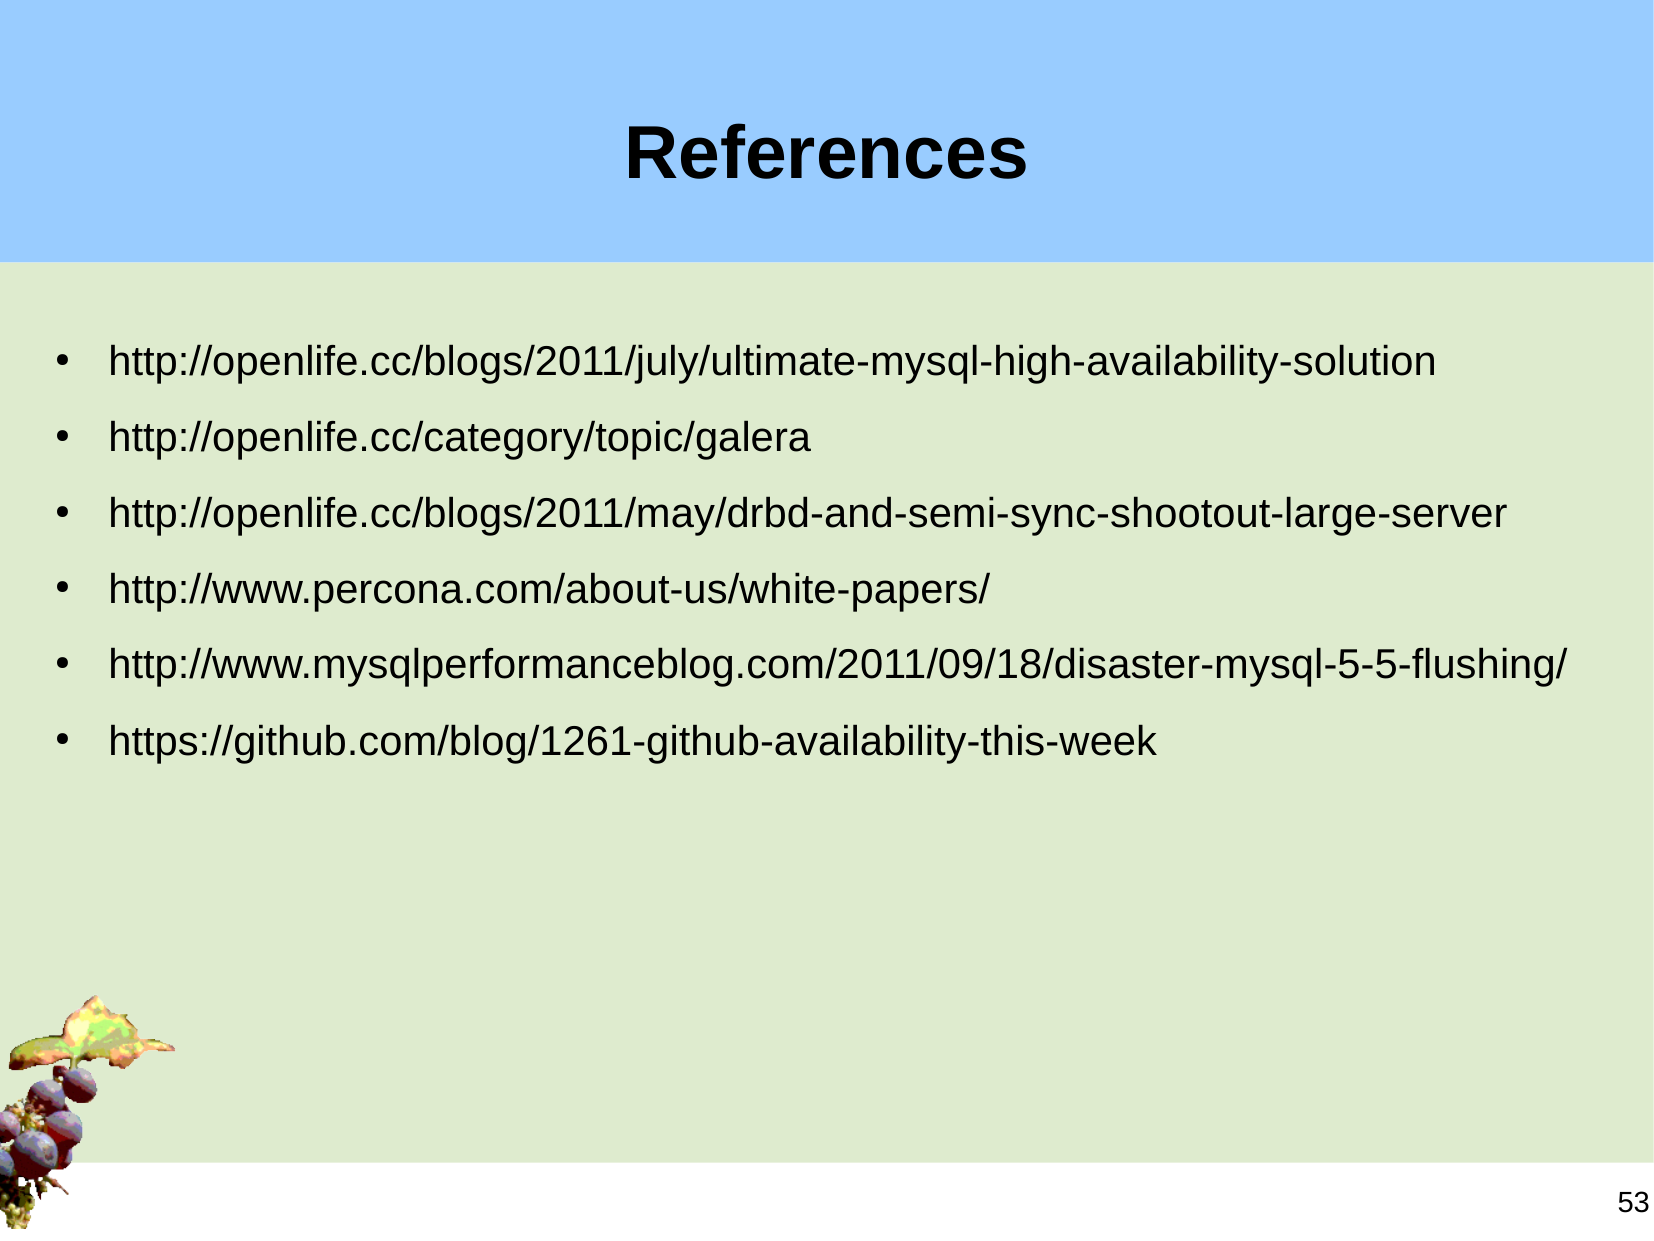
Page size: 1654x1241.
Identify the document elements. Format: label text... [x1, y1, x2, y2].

title References [82, 49, 1571, 257]
list http://openlife.cc/blogs/2011/july/ultimate-mysql-high-availability-solution http://openlife.cc/category/topic/galera http://openlife.cc/blogs/2011/may/drbd-and-semi-sync-shootout-large-server http://www.percona.com/about-us/white-papers/ http://www.mysqlperformanceblog.com/2011/09/18/disaster-mysql-5-5-flushing/ https://github.com/blog/1261-github-availability-this-week [37, 337, 1613, 1207]
picture [0, 990, 188, 1229]
